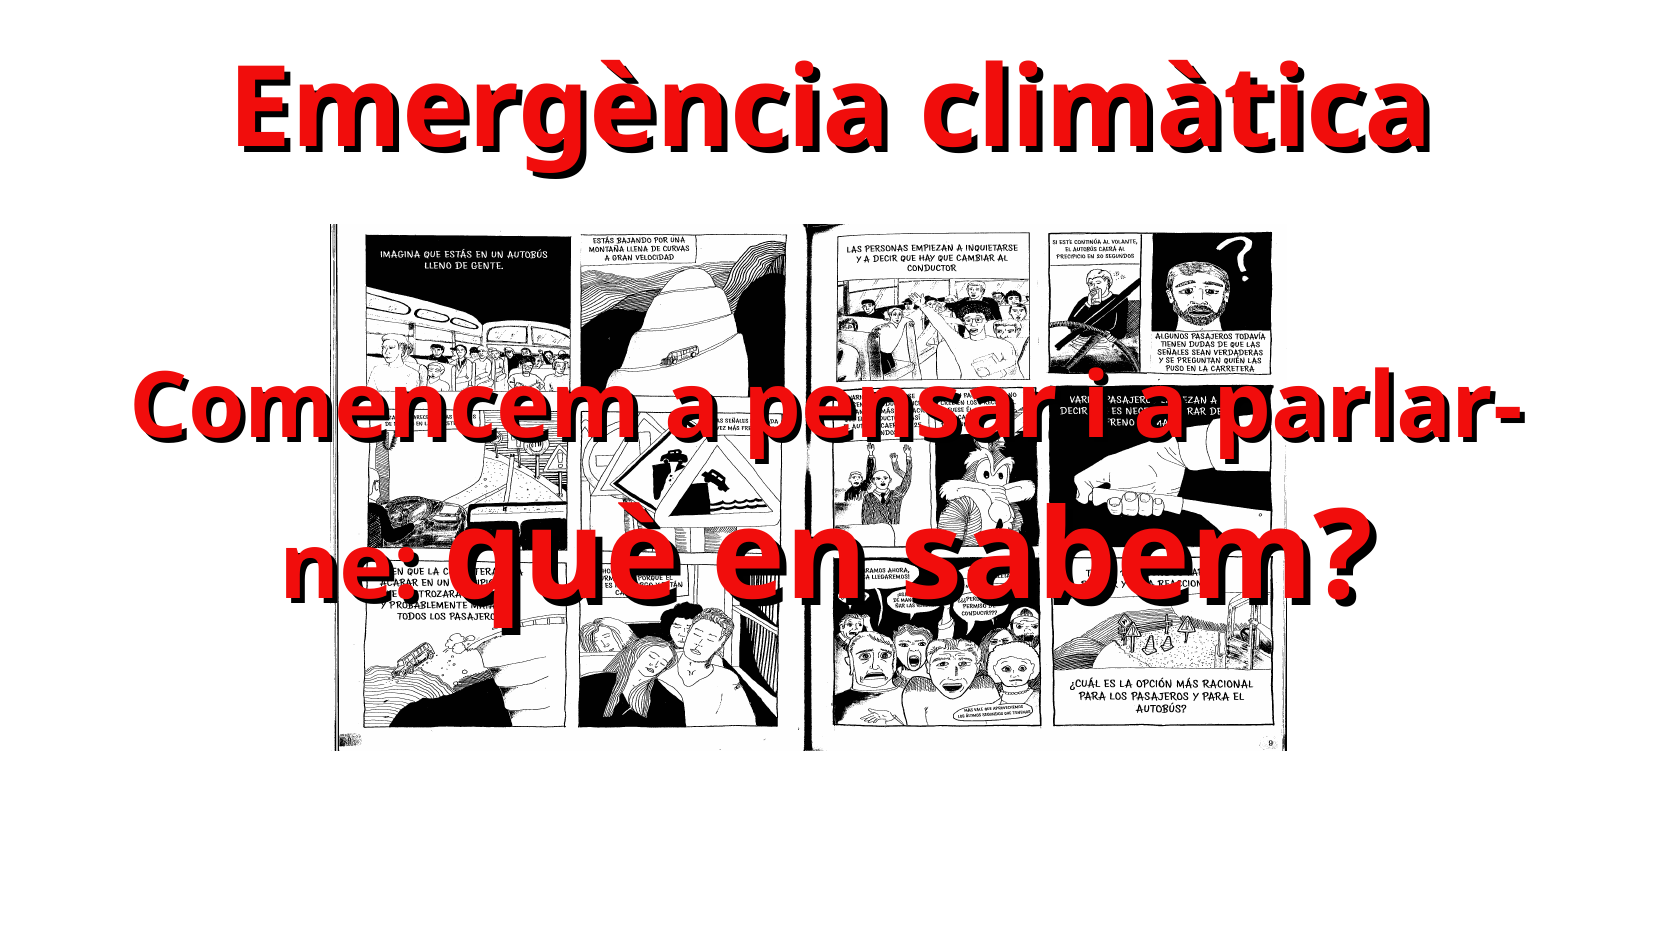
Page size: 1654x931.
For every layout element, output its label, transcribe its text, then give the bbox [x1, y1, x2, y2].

title Emergència climàtica [86, 24, 1576, 181]
subtitle Comencem a pensar i a parlar-ne: què en sabem? [82, 217, 1571, 758]
